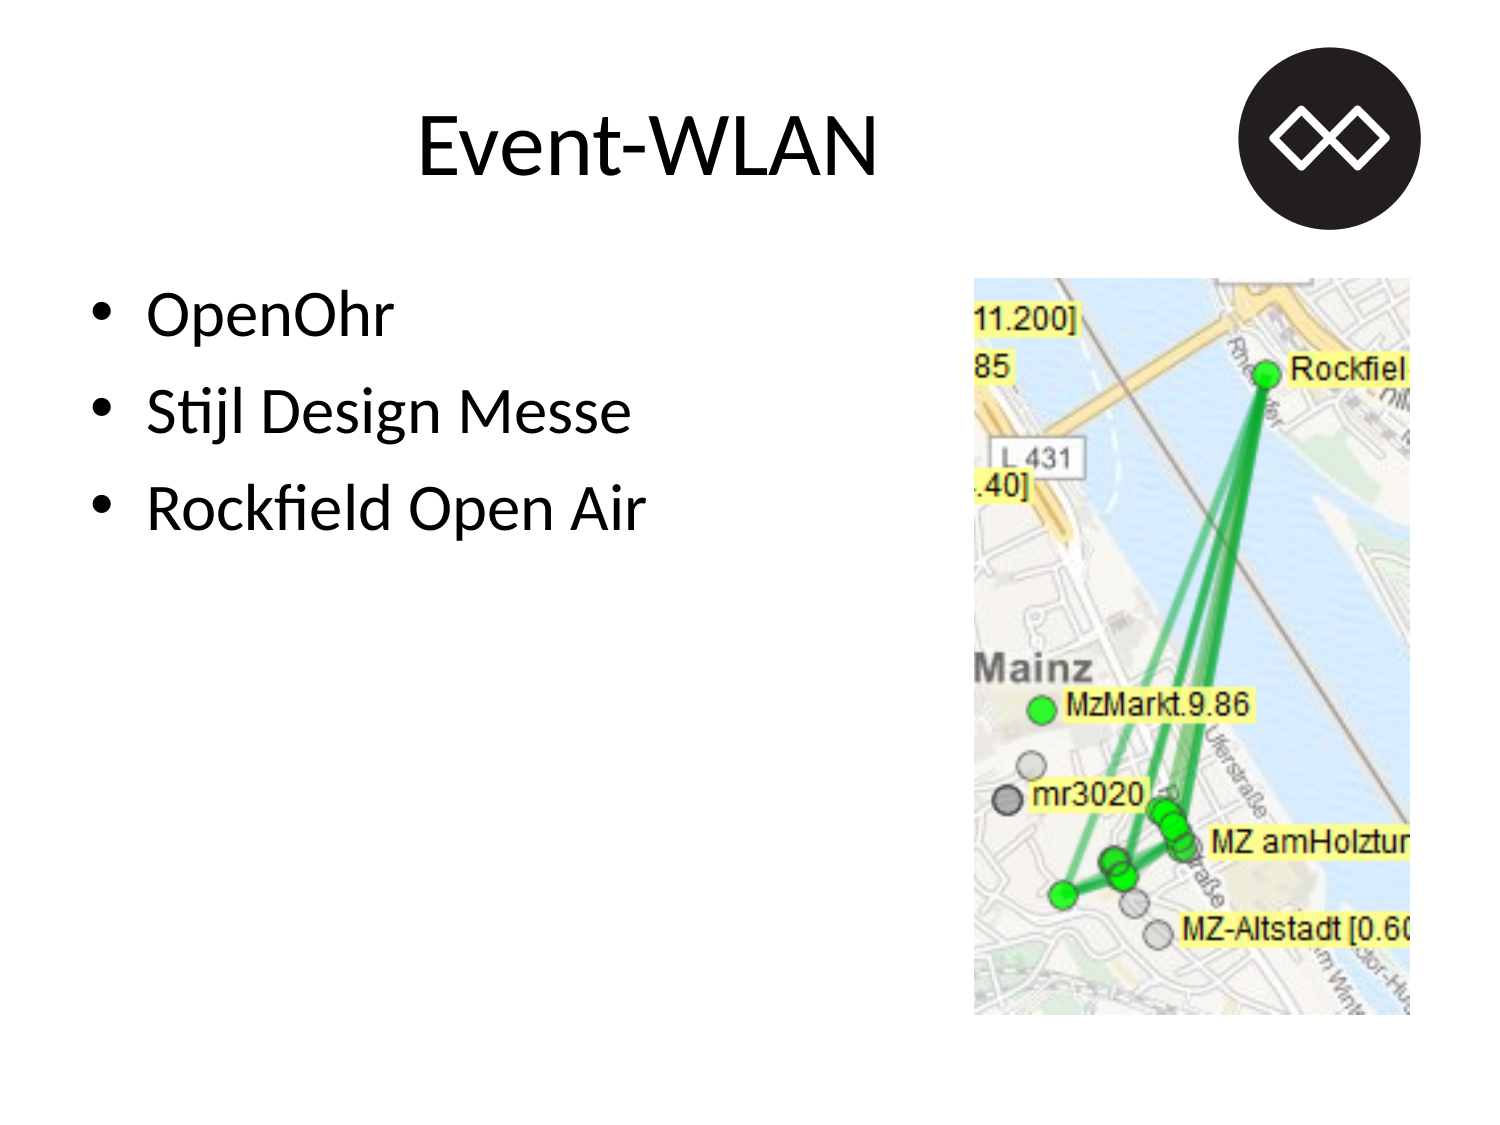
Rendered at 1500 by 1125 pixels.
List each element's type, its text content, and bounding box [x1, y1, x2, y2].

picture [974, 278, 1410, 1015]
list OpenOhr Stijl Design Messe Rockfield Open Air [75, 262, 1426, 1005]
title Event-WLAN [75, 45, 1223, 233]
